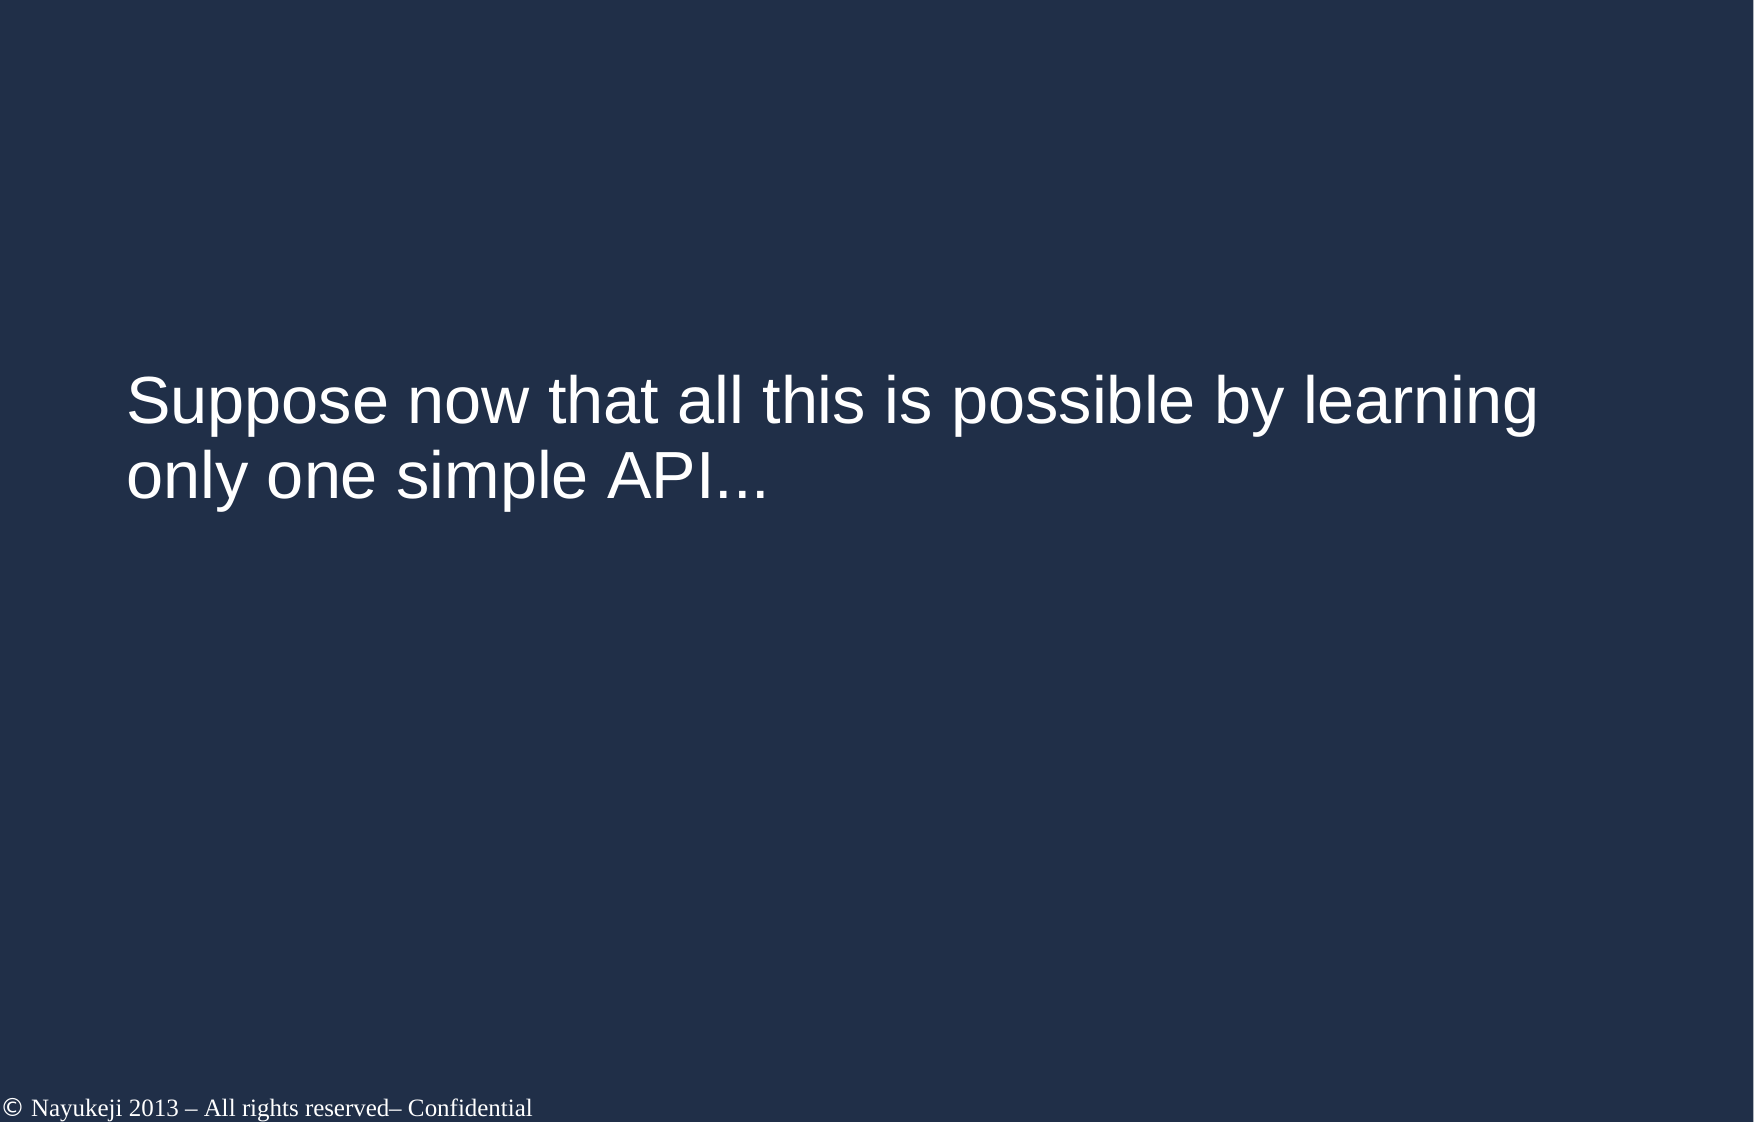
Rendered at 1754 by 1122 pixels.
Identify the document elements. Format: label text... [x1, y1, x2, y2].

text_box Suppose now that all this is possible by learning only one simple API... [126, 362, 1646, 1004]
